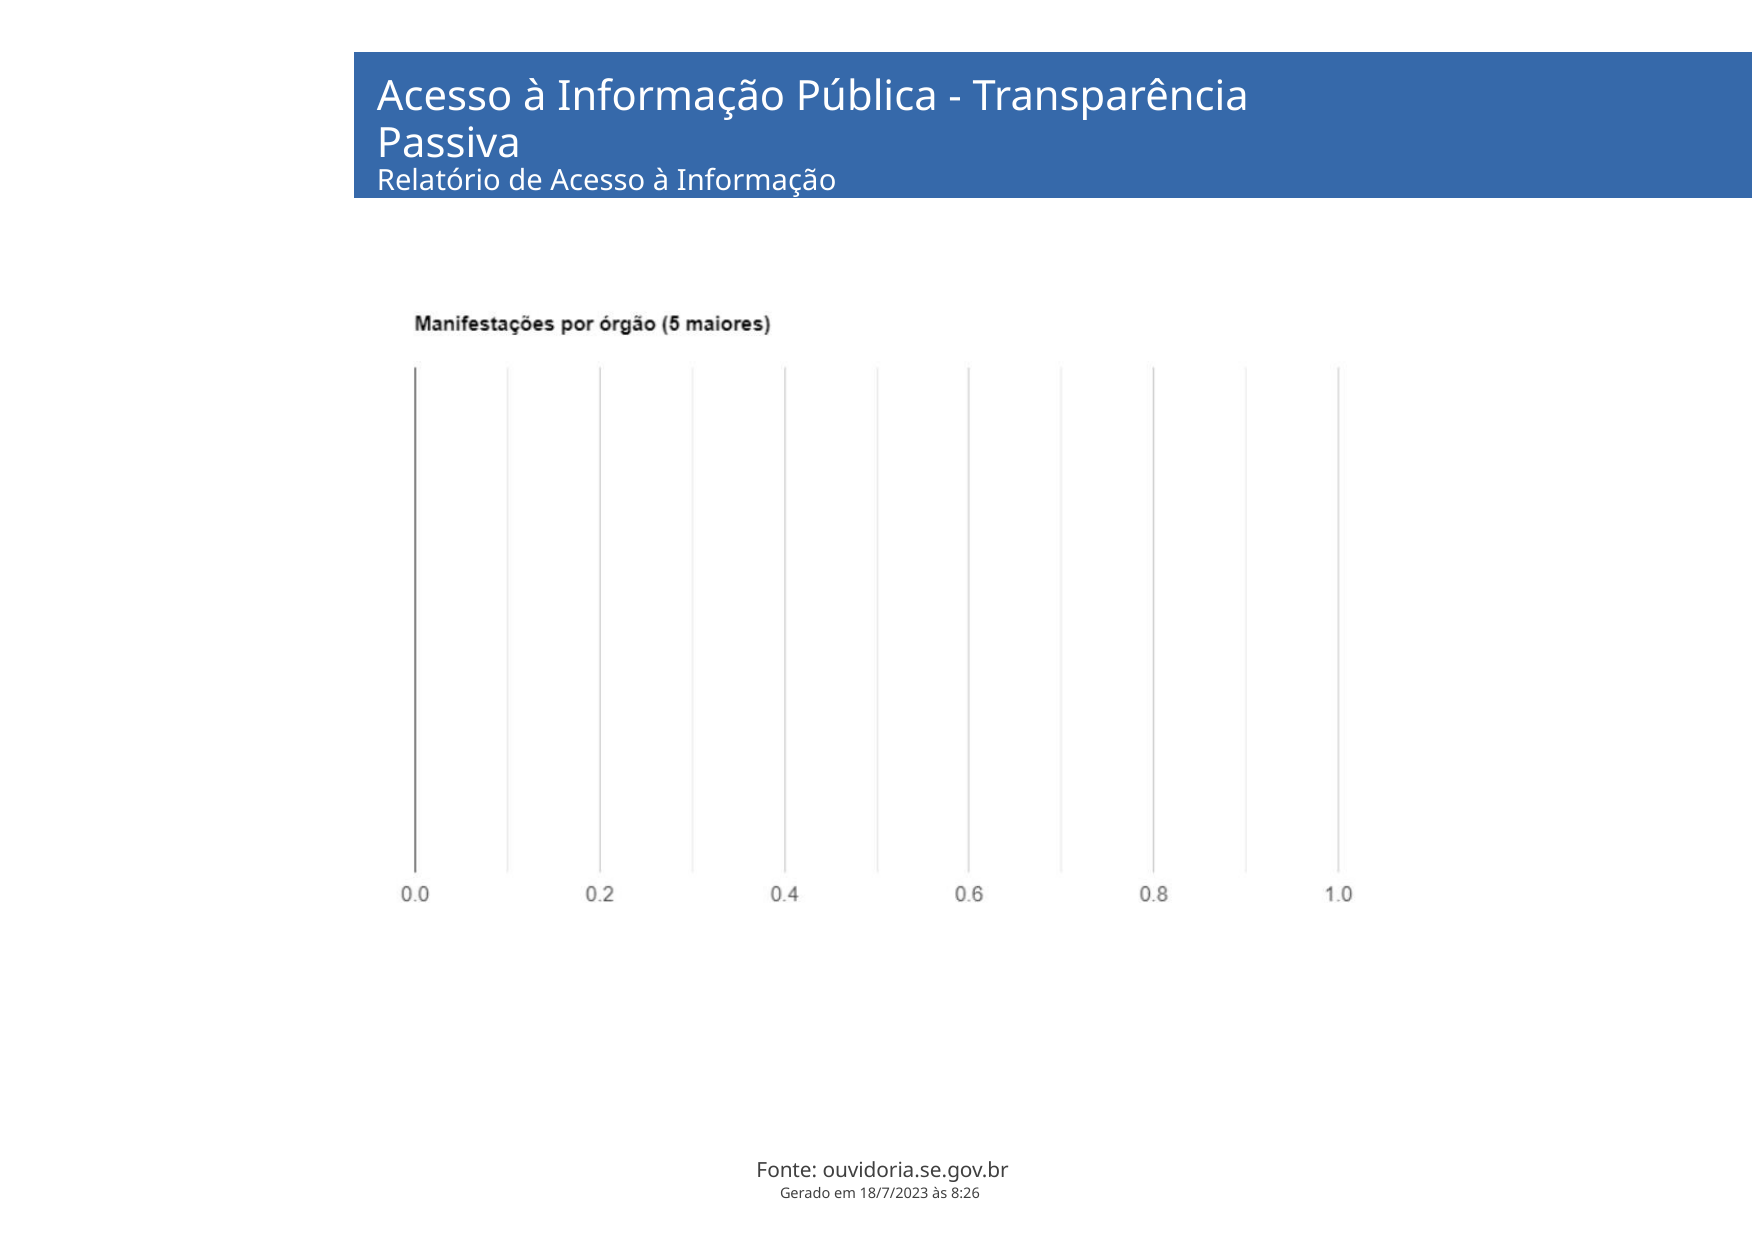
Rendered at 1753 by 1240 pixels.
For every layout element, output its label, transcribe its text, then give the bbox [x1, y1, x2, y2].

text_box [155, 211, 1599, 1028]
text_box [354, 52, 1752, 198]
text_box Fonte: ouvidoria.se.gov.br [756, 1158, 1023, 1182]
text_box Gerado em 18/7/2023 às 8:26 [780, 1184, 999, 1202]
text_box Acesso à Informação Pública - Transparência Passiva Relatório de Acesso à Informação SETURJunho a Junho de 2023 [376, 72, 1403, 228]
